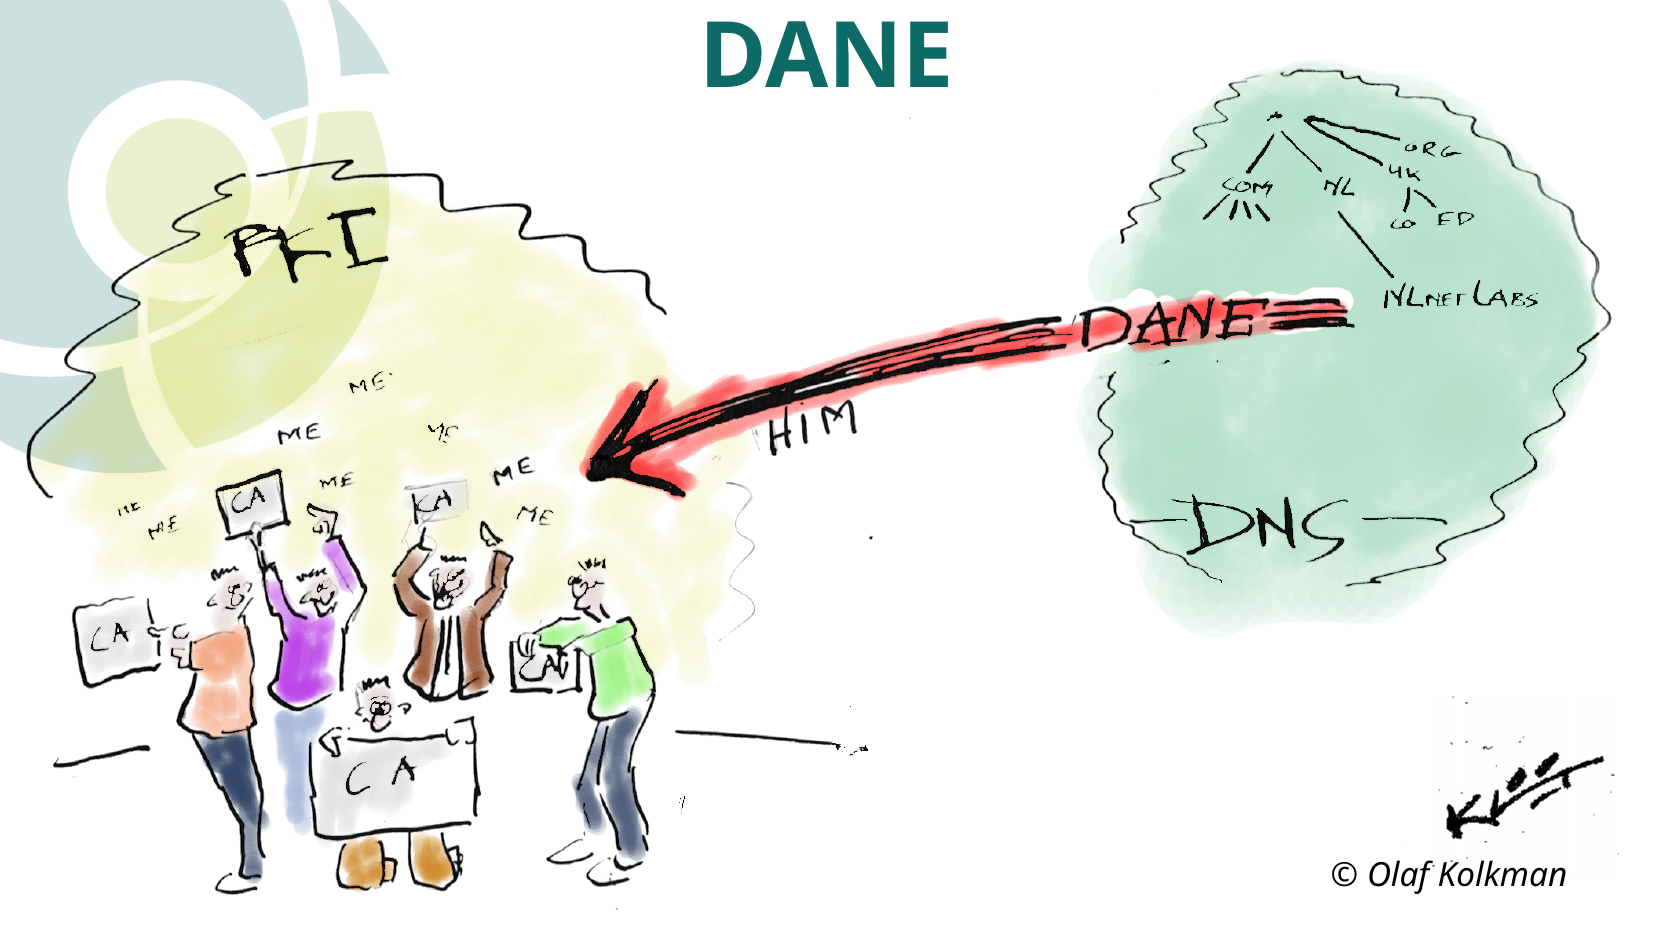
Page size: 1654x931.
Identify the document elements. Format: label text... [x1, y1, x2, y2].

title DANE [82, 8, 1571, 53]
text_box © Olaf Kolkman [1315, 843, 1647, 915]
picture [0, 53, 1654, 931]
